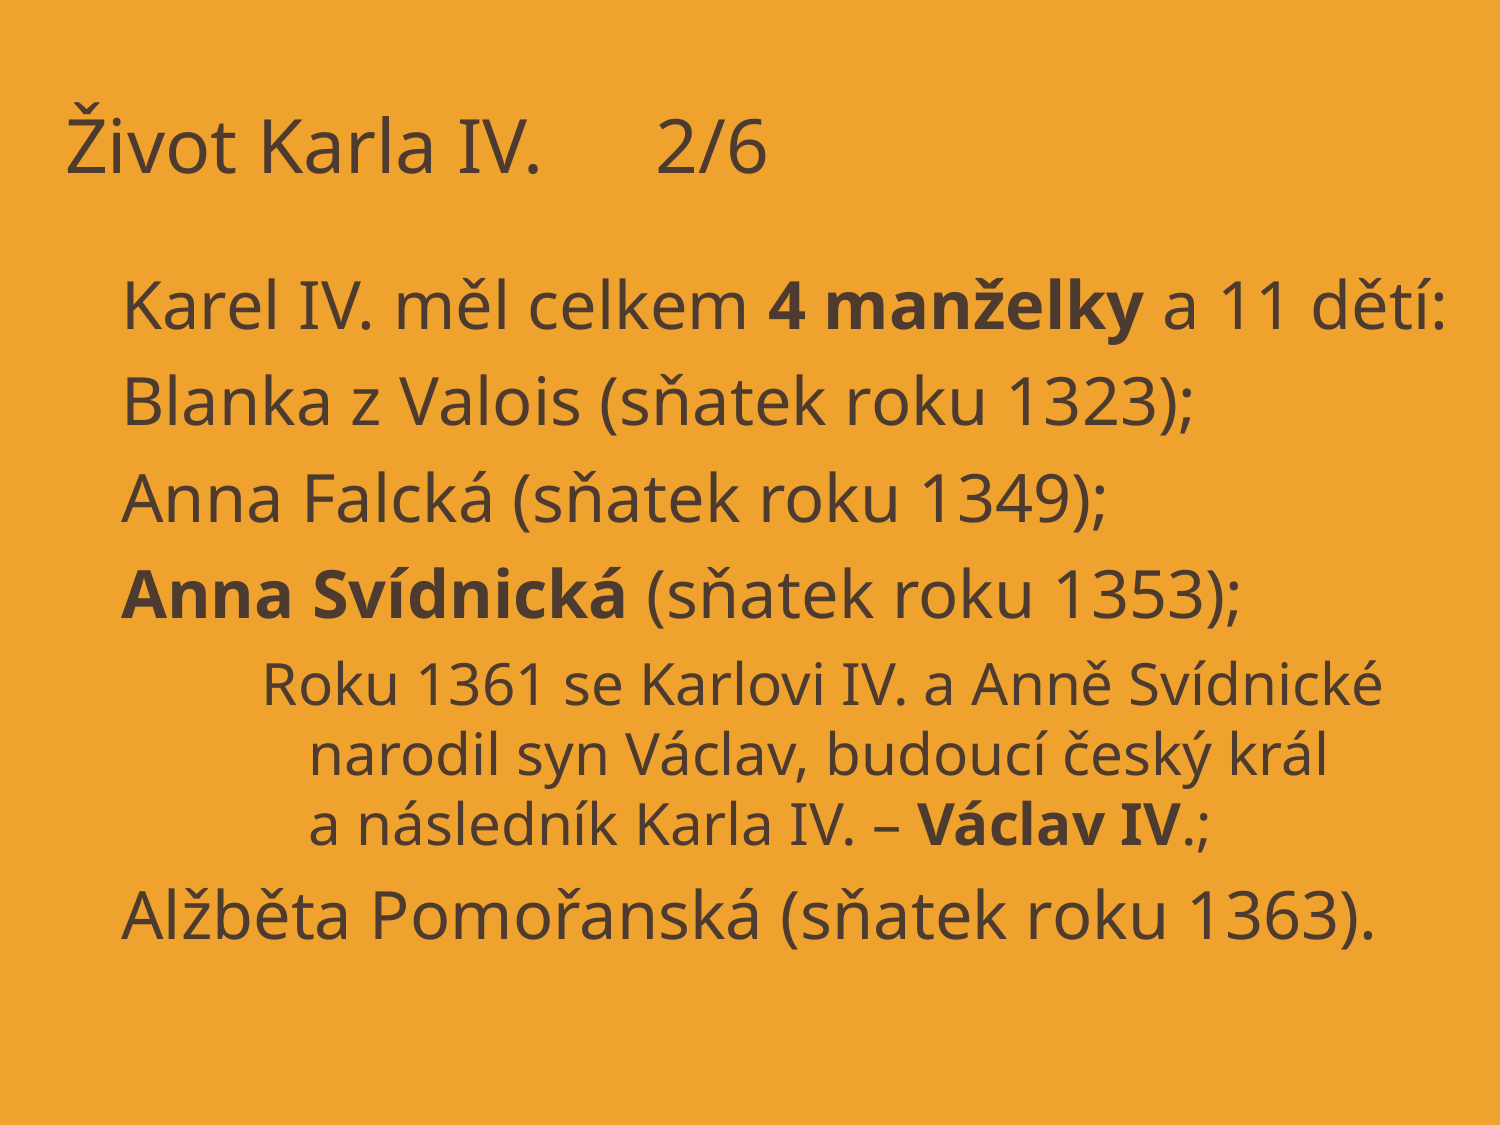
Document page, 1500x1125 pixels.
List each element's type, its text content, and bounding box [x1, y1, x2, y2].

list Karel IV. měl celkem 4 manželky a 11 dětí: Blanka z Valois (sňatek roku 1323); Anna Falcká (sňatek roku 1349); Anna Svídnická (sňatek roku 1353); Roku 1361 se Karlovi IV. a Anně Svídnické narodil syn Václav, budoucí český král a následník Karla IV. – Václav IV.; Alžběta Pomořanská (sňatek roku 1363). [50, 254, 1476, 998]
title Život Karla IV. 2/6 [50, 75, 1476, 213]
